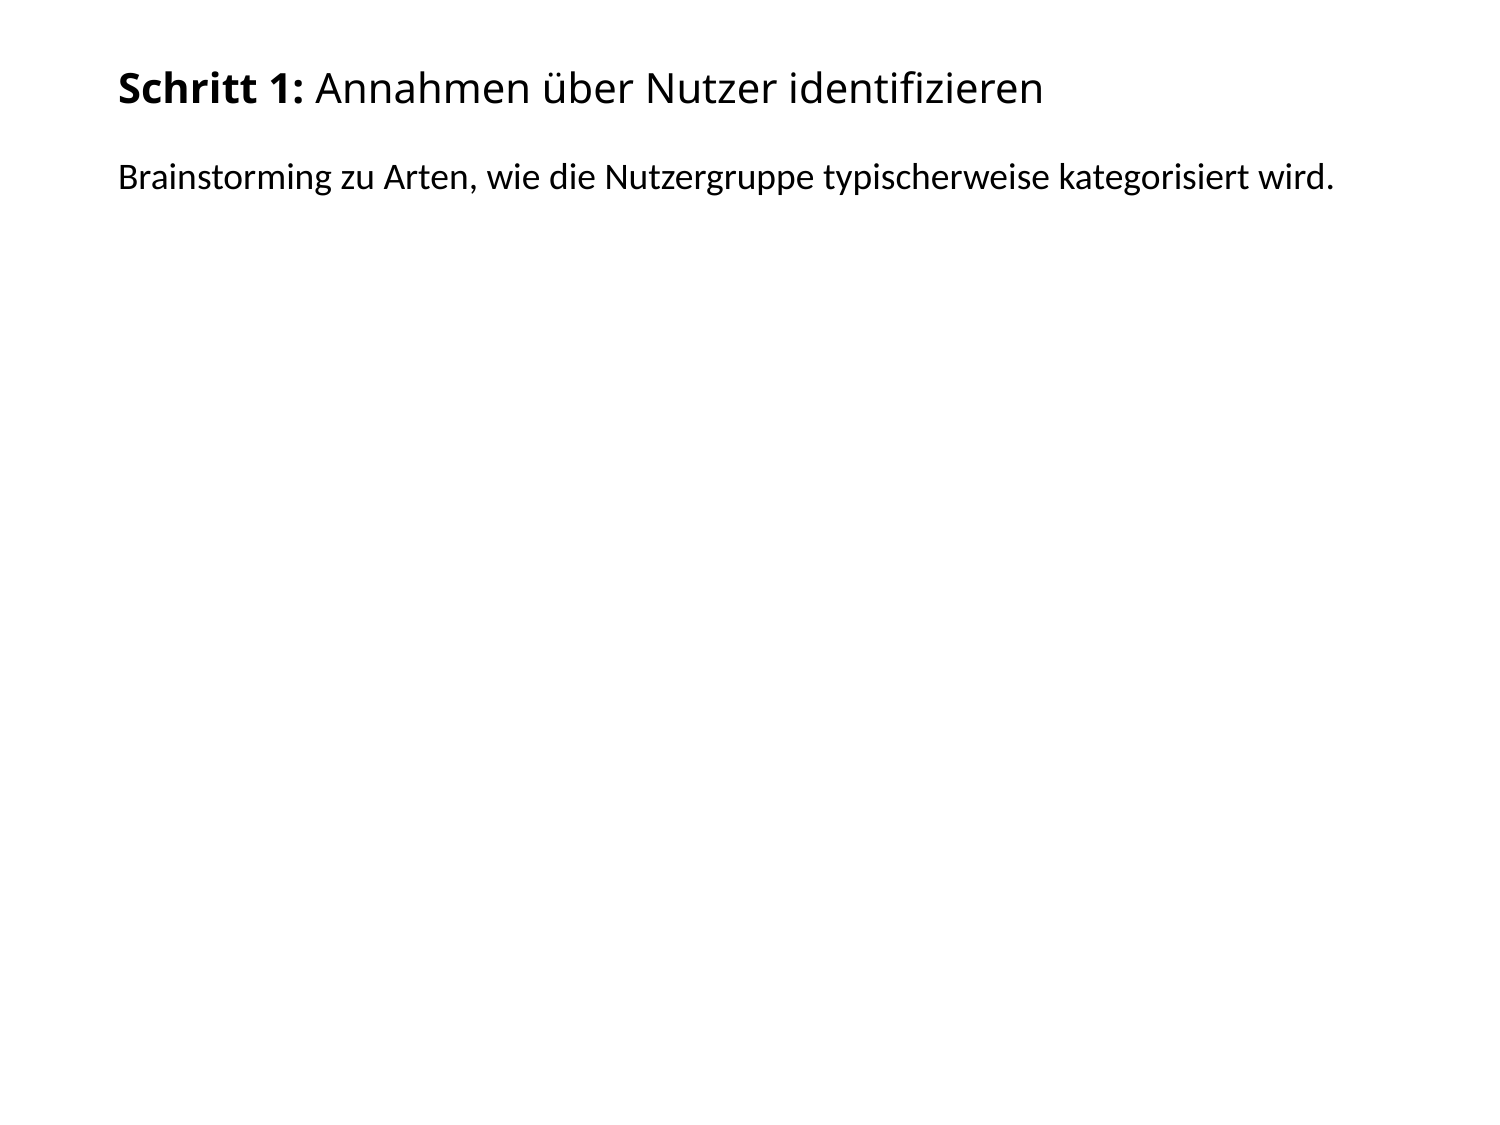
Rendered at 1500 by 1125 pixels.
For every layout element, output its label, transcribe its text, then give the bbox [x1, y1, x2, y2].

list Brainstorming zu Arten, wie die Nutzergruppe typischerweise kategorisiert wird. [103, 149, 1397, 1014]
title Schritt 1: Annahmen über Nutzer identifizieren [103, 59, 1397, 122]
